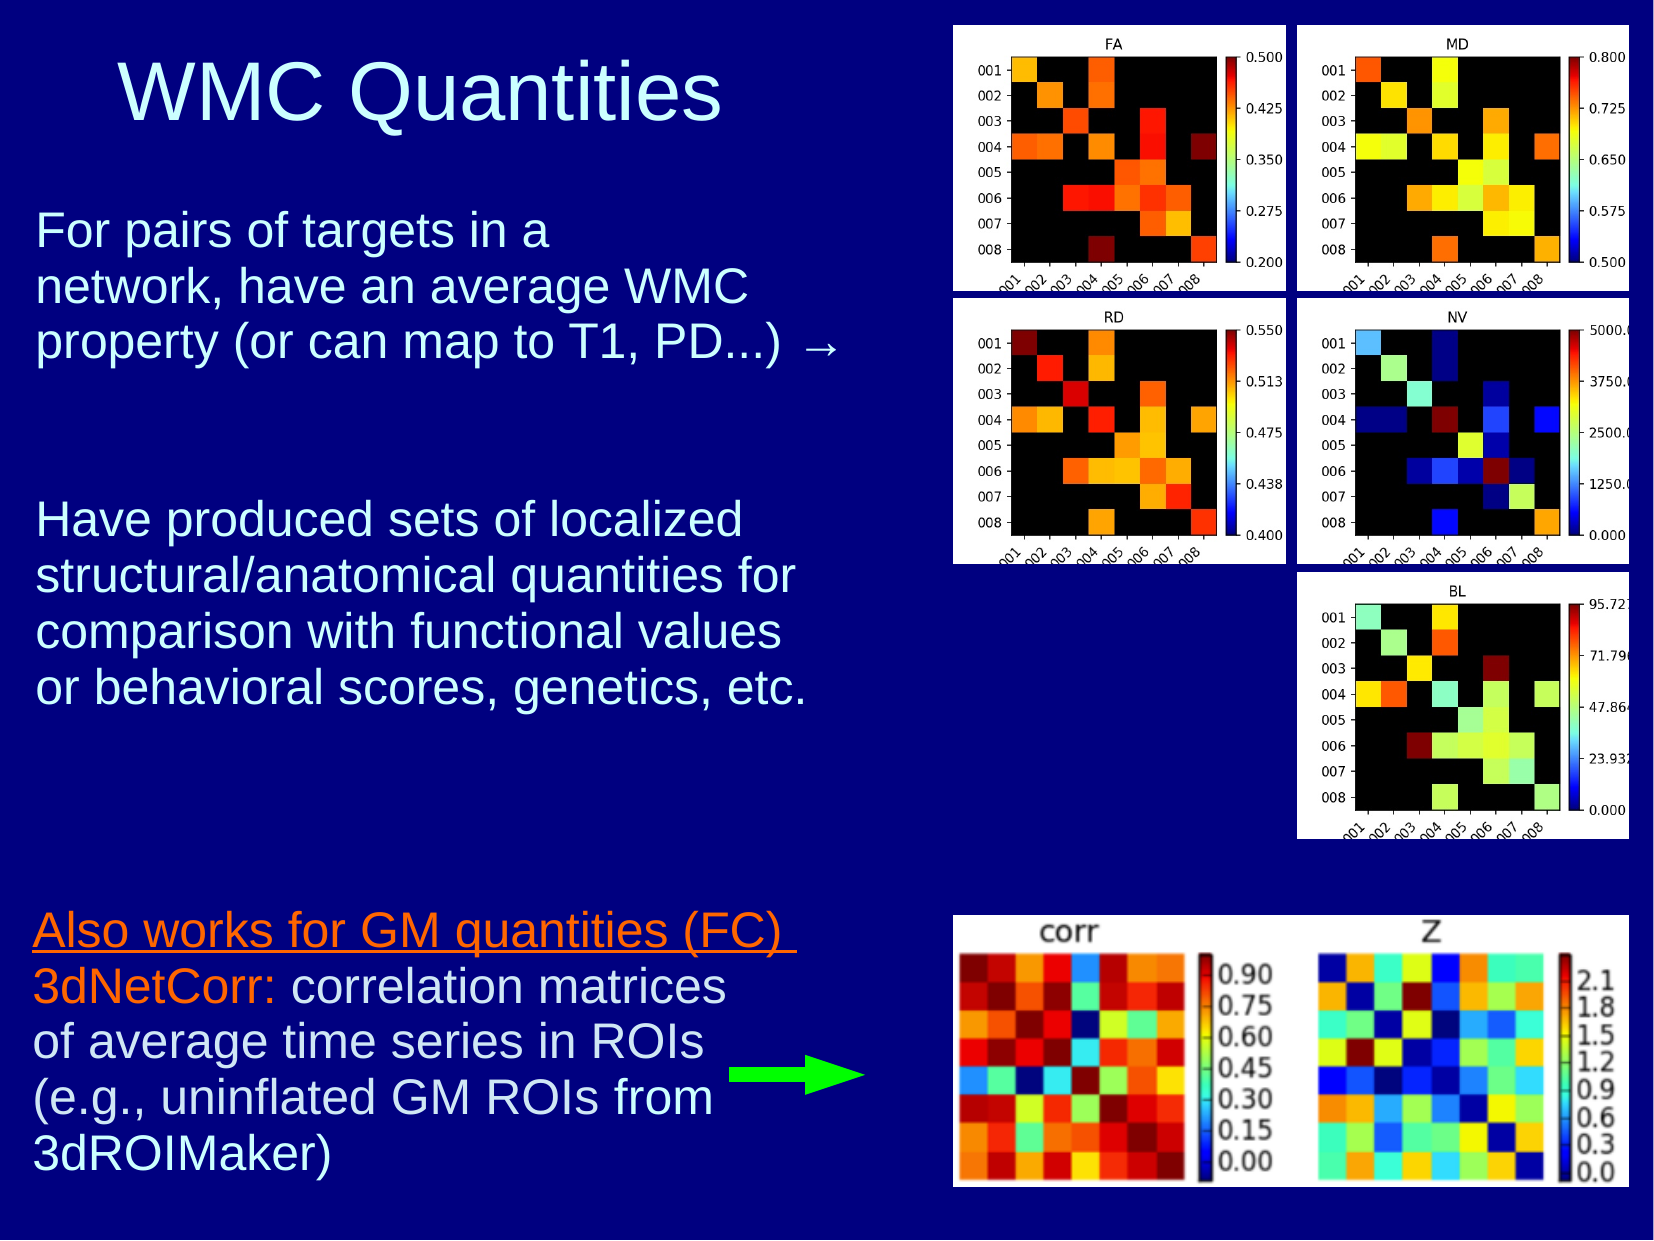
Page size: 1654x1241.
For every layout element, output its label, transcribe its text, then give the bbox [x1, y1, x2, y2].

picture [1297, 298, 1629, 564]
picture [953, 25, 1286, 291]
title WMC Quantities [0, 23, 848, 160]
text_box Have produced sets of localized structural/anatomical quantities for comparison with functional values or behavioral scores, genetics, etc. [20, 484, 827, 890]
picture [953, 915, 1629, 1187]
picture [1297, 25, 1629, 291]
text_box For pairs of targets in a network, have an average WMC property (or can map to T1, PD...) → [20, 194, 880, 379]
picture [953, 298, 1286, 564]
picture [1297, 572, 1629, 839]
text_box Also works for GM quantities (FC) 3dNetCorr: correlation matrices of average time series in ROIs (e.g., uninflated GM ROIs from 3dROIMaker) [17, 894, 812, 1241]
